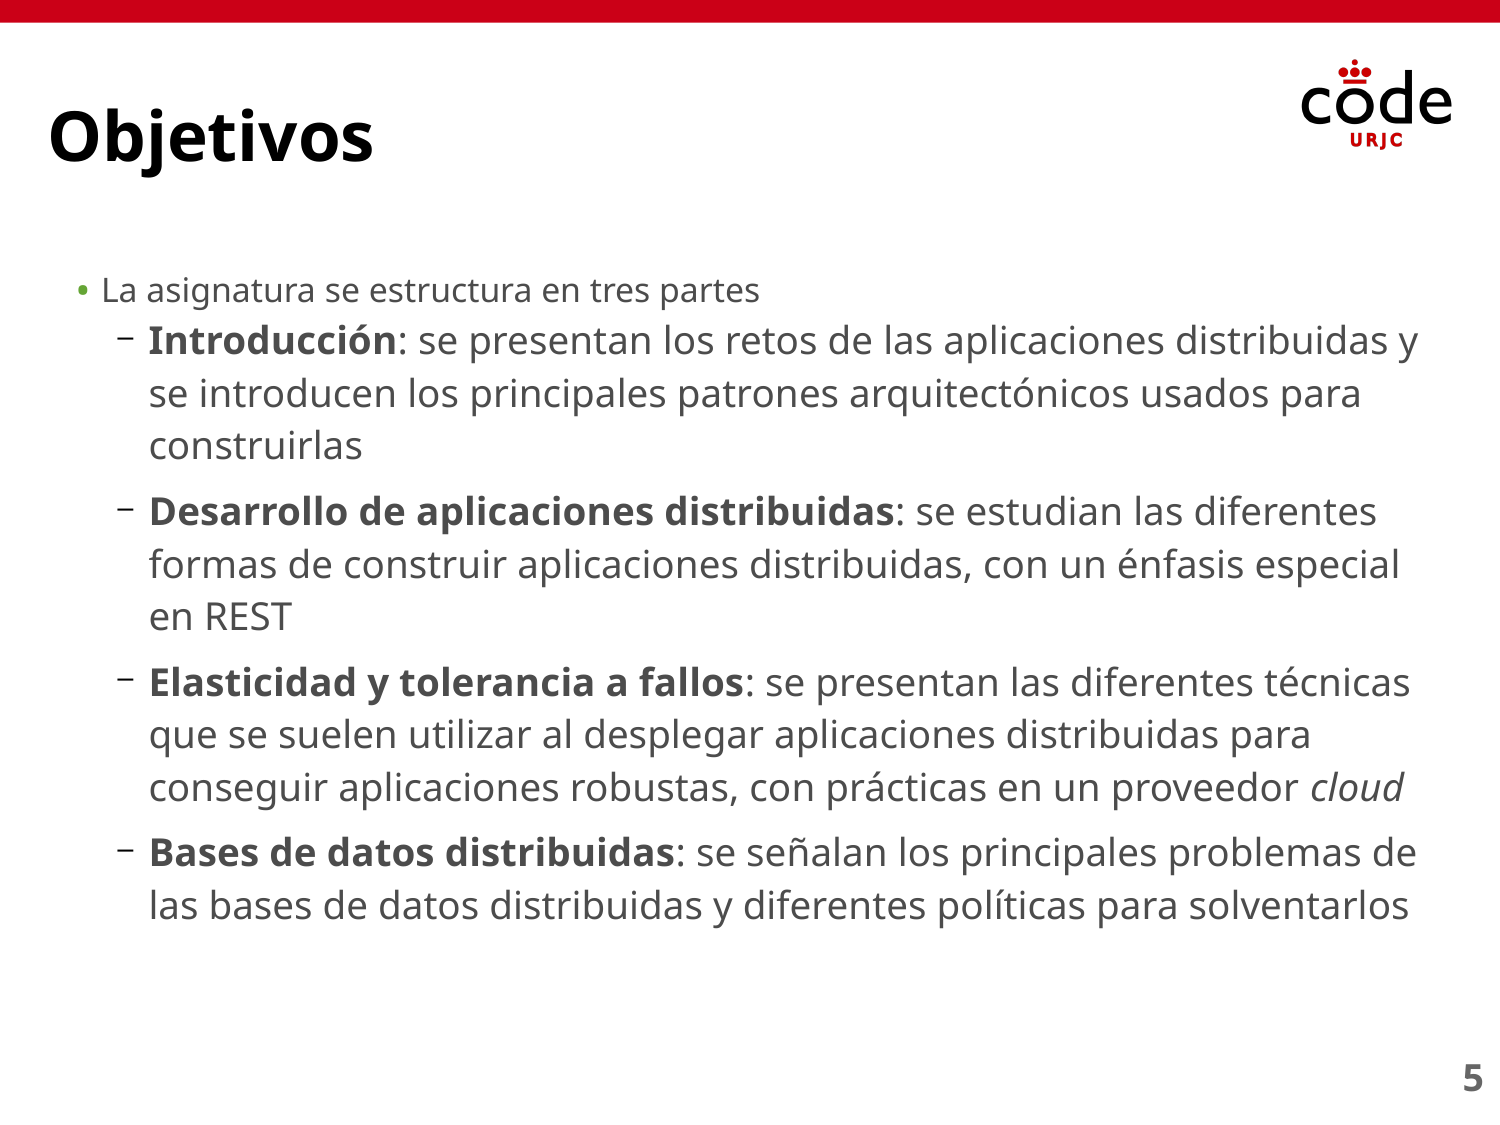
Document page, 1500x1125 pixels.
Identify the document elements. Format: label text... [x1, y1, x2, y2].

title Objetivos [32, 79, 1383, 189]
picture [1284, 50, 1468, 161]
list La asignatura se estructura en tres partes Introducción: se presentan los retos de las aplicaciones distribuidas y se introducen los principales patrones arquitectónicos usados para construirlas Desarrollo de aplicaciones distribuidas: se estudian las diferentes formas de construir aplicaciones distribuidas, con un énfasis especial en REST Elasticidad y tolerancia a fallos: se presentan las diferentes técnicas que se suelen utilizar al desplegar aplicaciones distribuidas para conseguir aplicaciones robustas, con prácticas en un proveedor cloud Bases de datos distribuidas: se señalan los principales problemas de las bases de datos distribuidas y diferentes políticas para solventarlos [51, 259, 1436, 1013]
